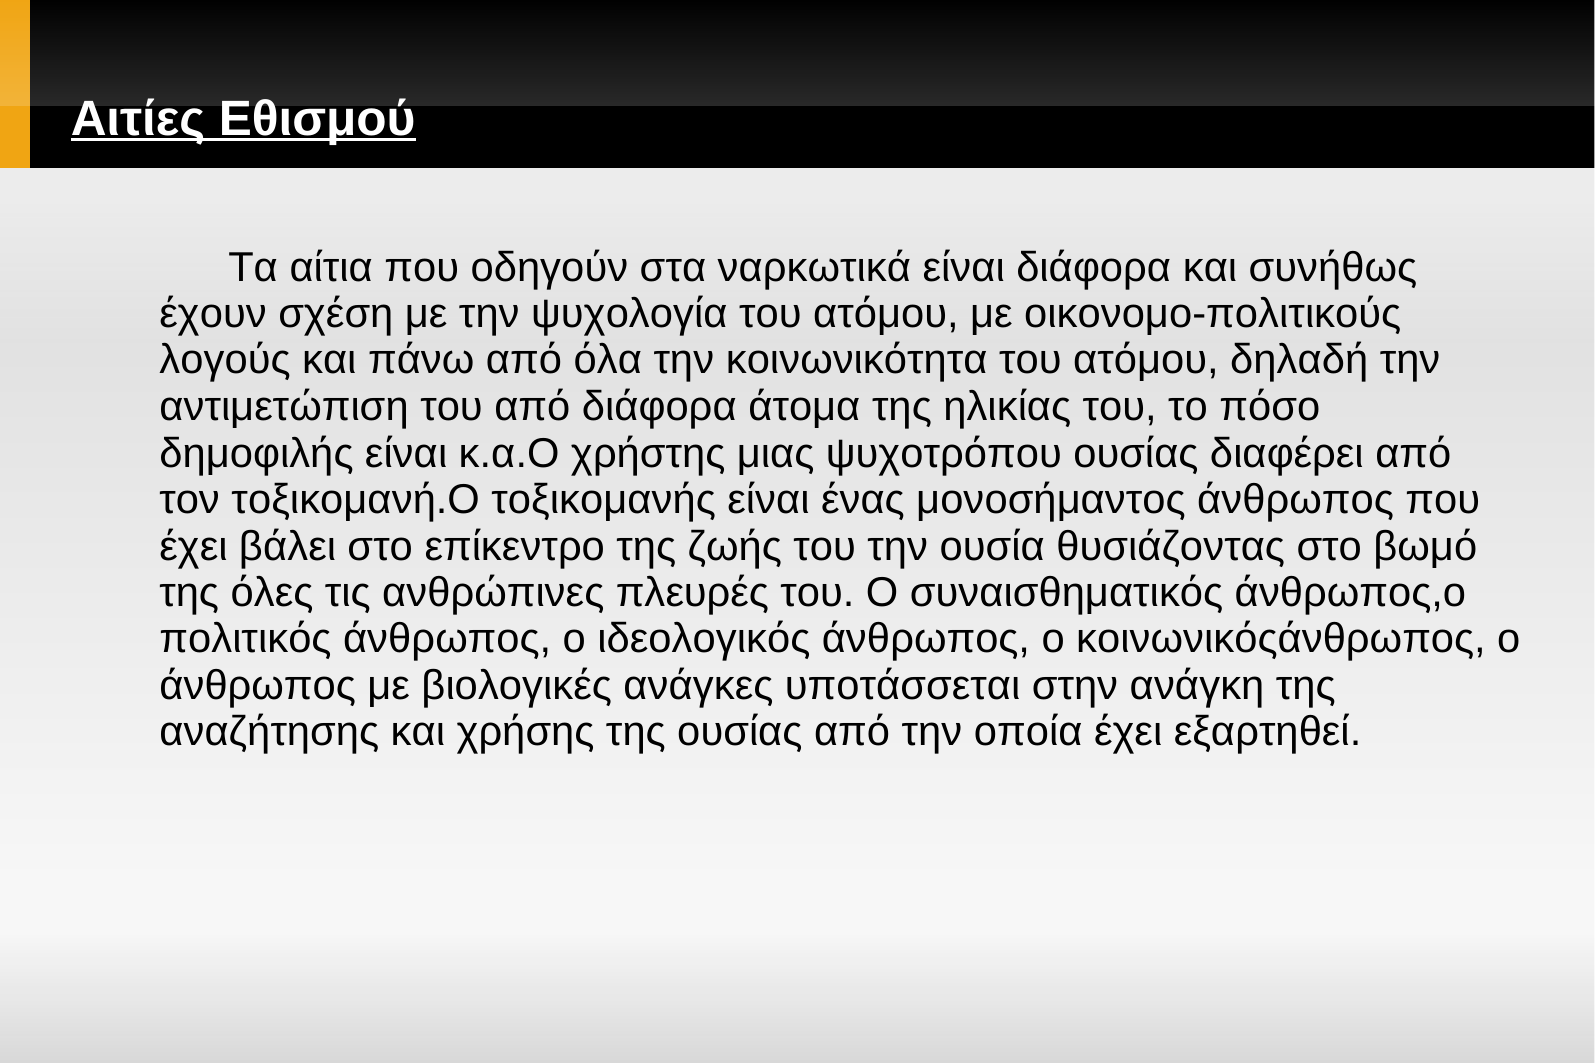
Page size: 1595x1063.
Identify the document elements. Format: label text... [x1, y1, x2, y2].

title Αιτίες Εθισμού [70, 29, 1506, 207]
list Τα αίτια που οδηγούν στα ναρκωτικά είναι διάφορα και συνήθως έχουν σχέση με την ψυχολογία του ατόμου, με οικονομο-πολιτικούς λογούς και πάνω από όλα την κοινωνικότητα του ατόμου, δηλαδή την αντιμετώπιση του από διάφορα άτομα της ηλικίας του, το πόσο δημοφιλής είναι κ.α.Ο χρήστης μιας ψυχοτρόπου ουσίας διαφέρει από τον τοξικομανή.Ο τοξικομανής είναι ένας μονοσήμαντος άνθρωπος που έχει βάλει στο επίκεντρο της ζωής του την ουσία θυσιάζοντας στο βωμό της όλες τις ανθρώπινες πλευρές του. Ο συναισθηματικός άνθρωπος,ο πολιτικός άνθρωπος, ο ιδεολογικός άνθρωπος, ο κοινωνικόςάνθρωπος, ο άνθρωπος με βιολογικές ανάγκες υποτάσσεται στην ανάγκη της αναζήτησης και χρήσης της ουσίας από την οποία έχει εξαρτηθεί. [88, 243, 1524, 945]
picture [0, 0, 1595, 1063]
